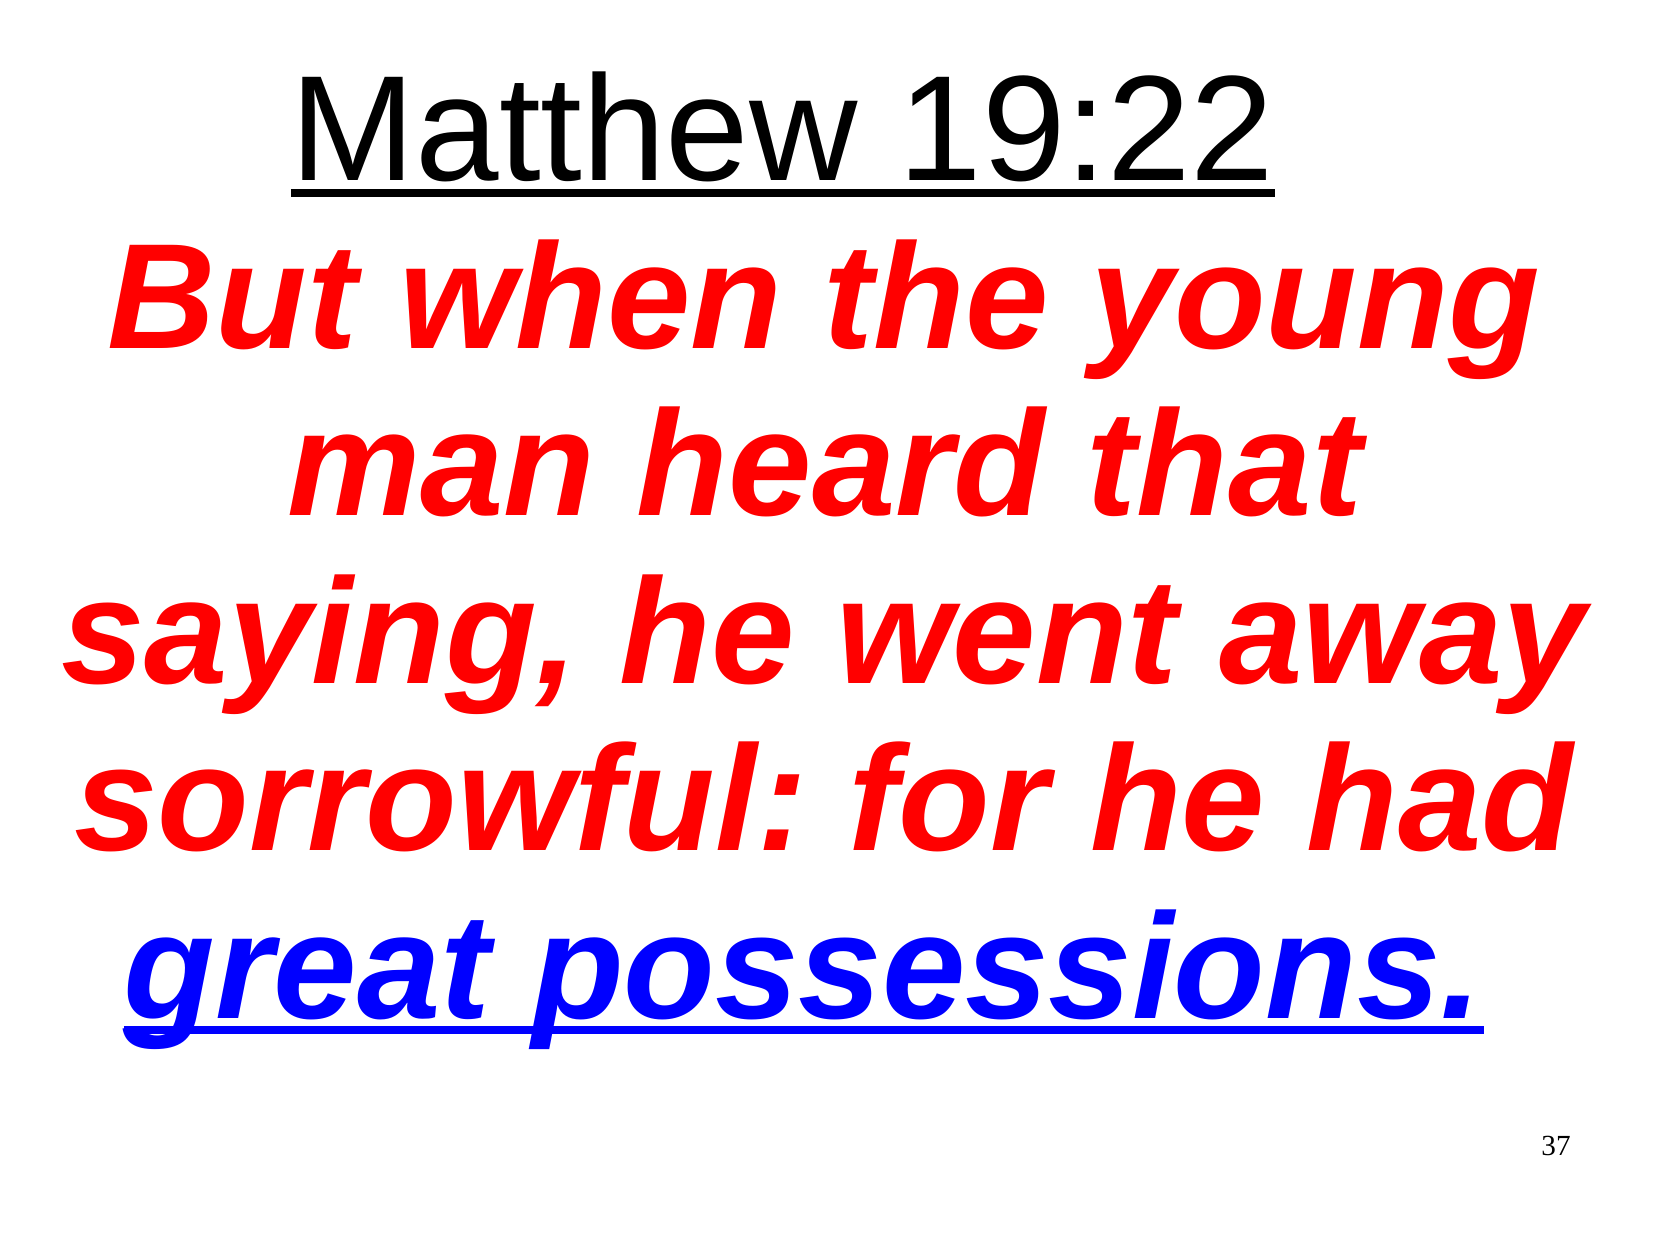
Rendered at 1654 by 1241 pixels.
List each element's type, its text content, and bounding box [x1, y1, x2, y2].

text_box Matthew 19:22 But when the young man heard that saying, he went away sorrowful: for he had great possessions. [37, 37, 1613, 1058]
